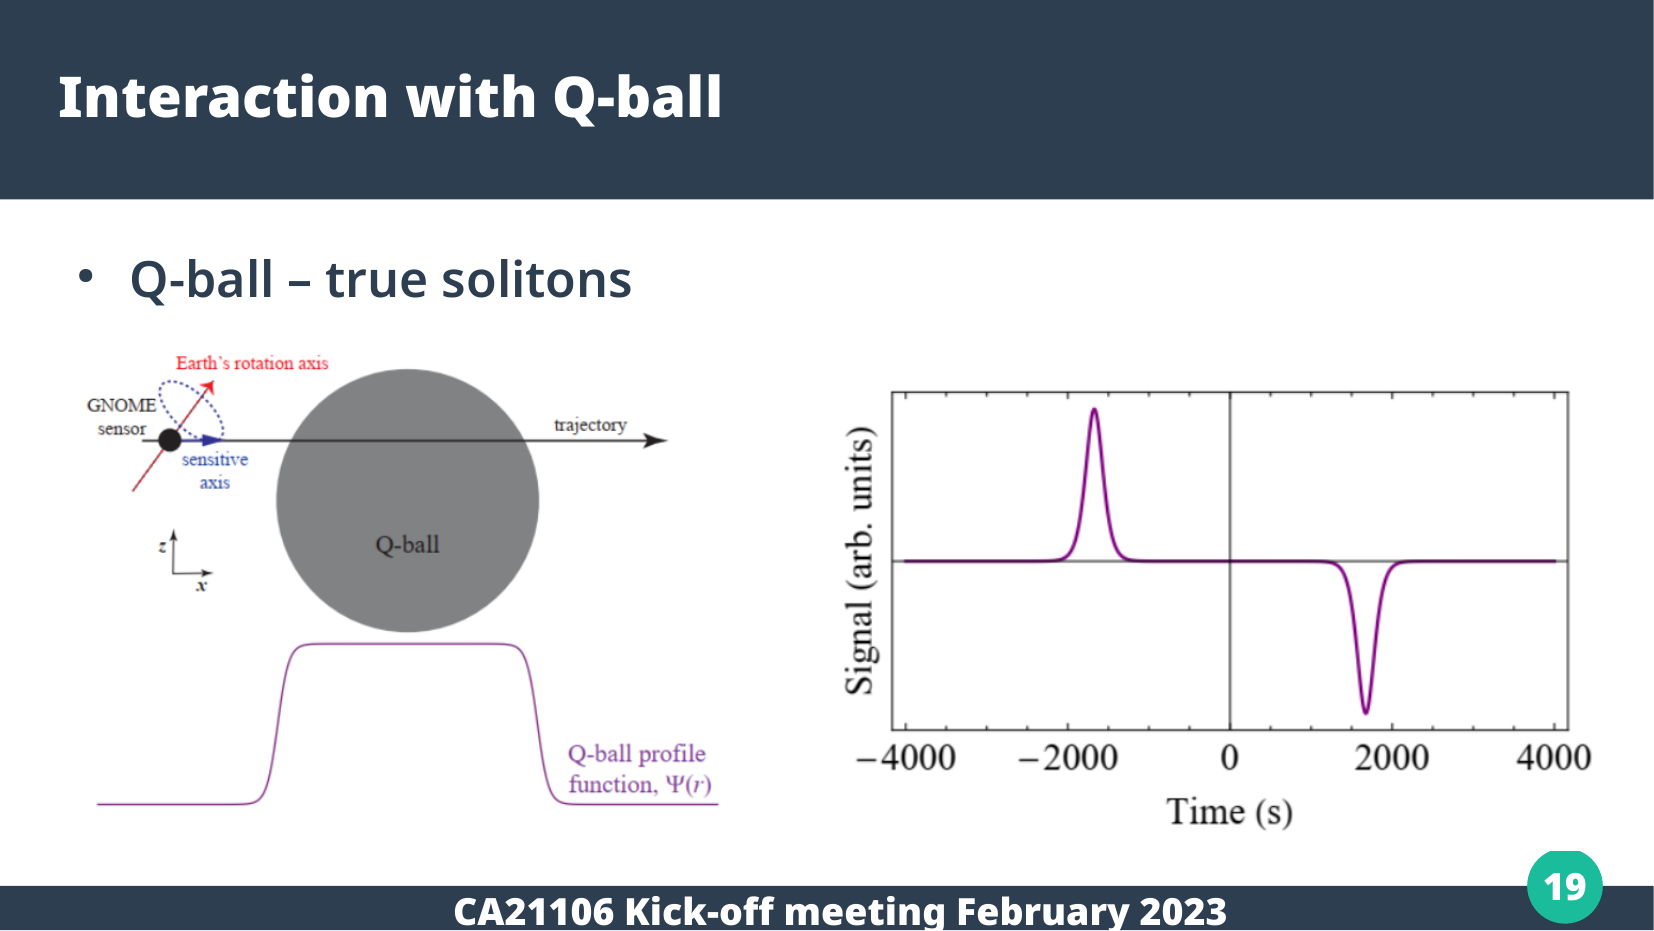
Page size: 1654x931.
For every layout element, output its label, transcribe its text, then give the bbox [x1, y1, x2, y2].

title Interaction with Q-ball [59, 37, 1595, 155]
picture [59, 337, 730, 819]
list Q-ball – true solitons [59, 243, 1595, 864]
picture [827, 383, 1604, 851]
